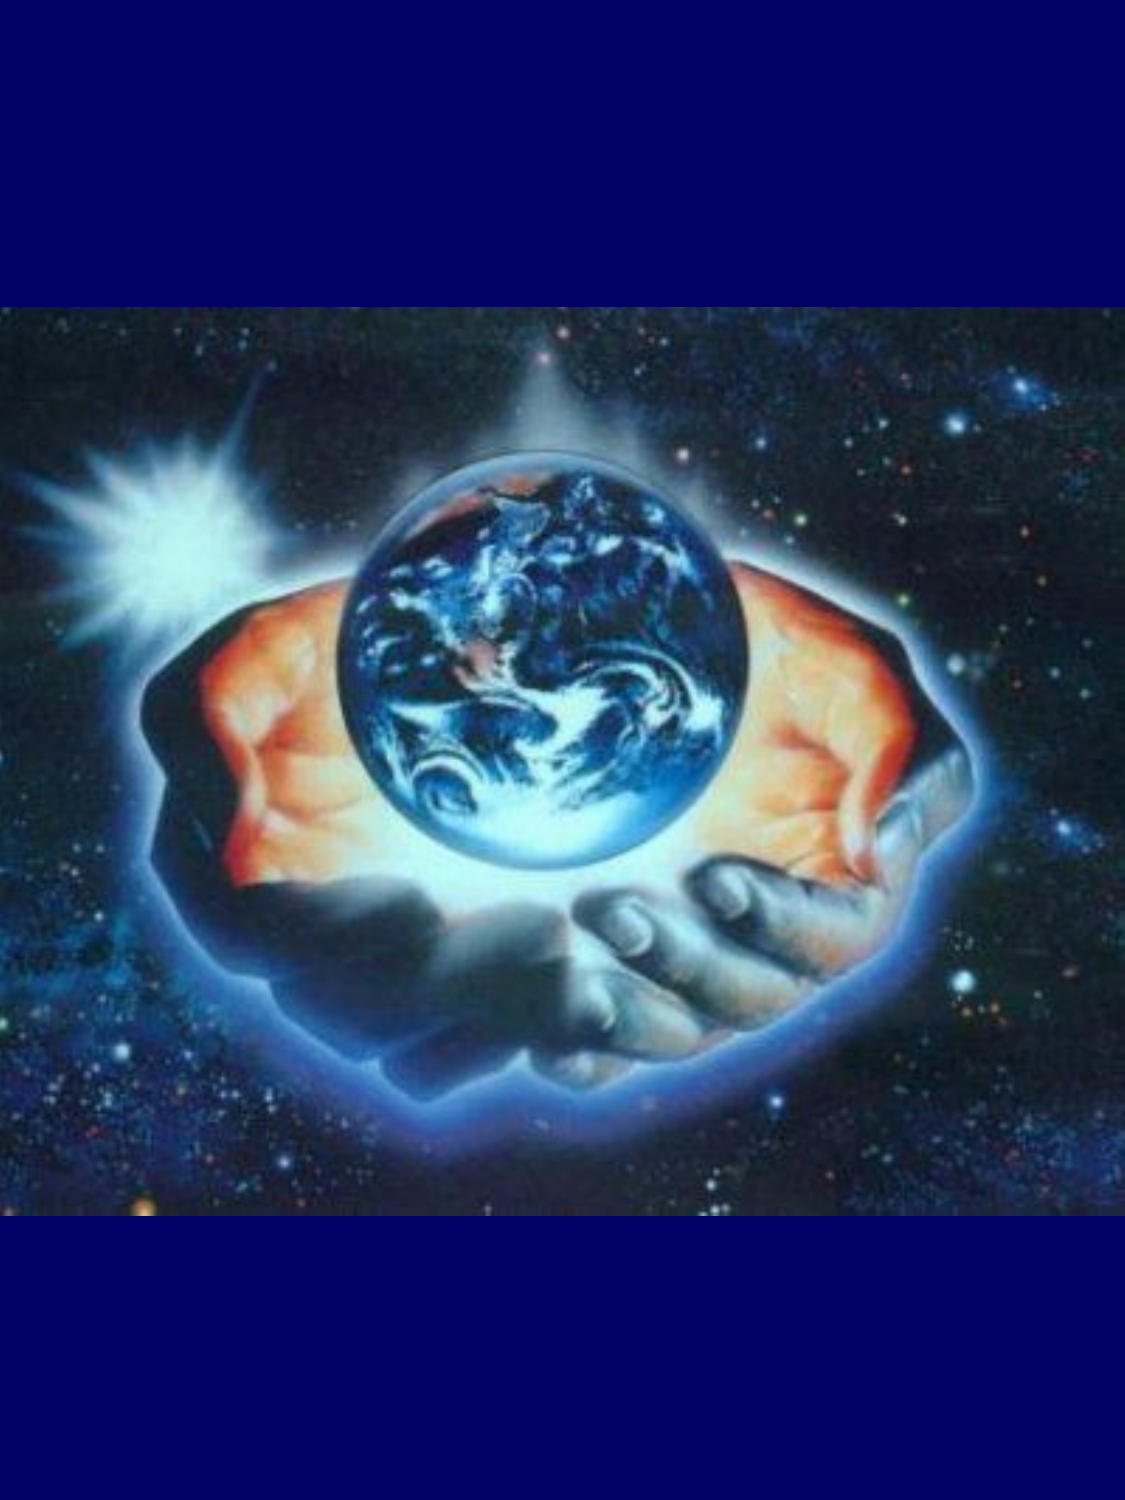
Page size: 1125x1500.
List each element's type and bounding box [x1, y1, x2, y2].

picture [0, 307, 1125, 1216]
